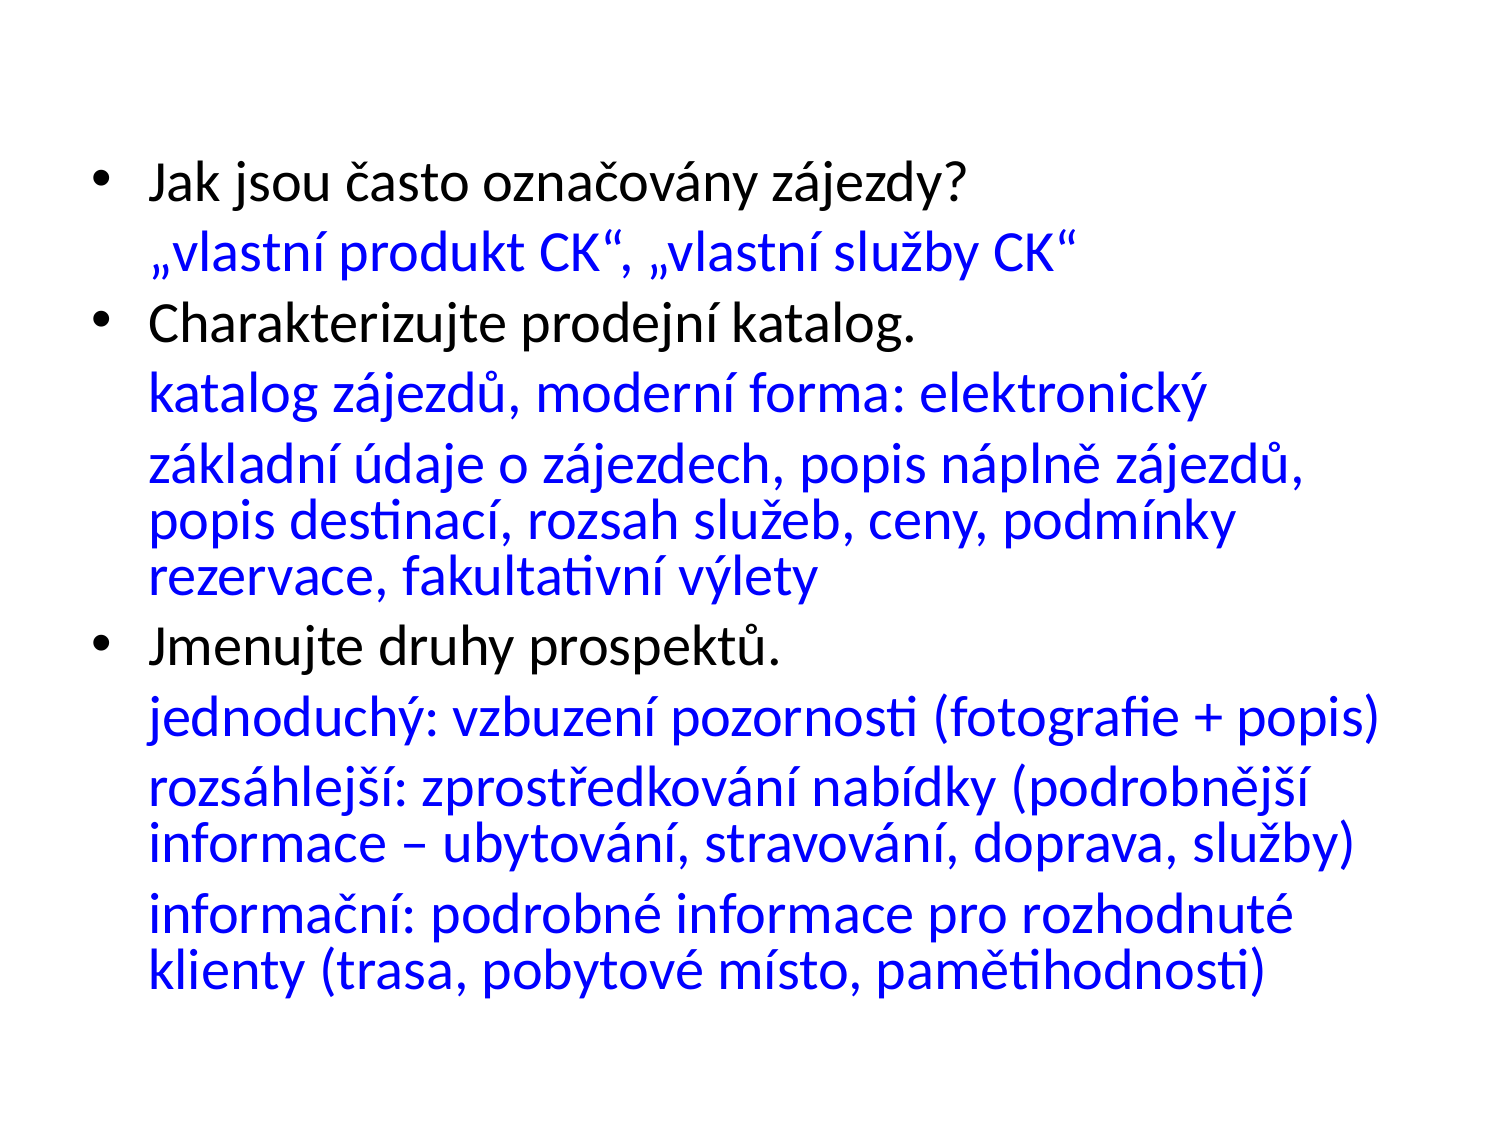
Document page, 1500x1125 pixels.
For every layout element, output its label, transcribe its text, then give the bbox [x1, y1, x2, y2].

list Jak jsou často označovány zájezdy? „vlastní produkt CK“, „vlastní služby CK“ Charakterizujte prodejní katalog. katalog zájezdů, moderní forma: elektronický základní údaje o zájezdech, popis náplně zájezdů, popis destinací, rozsah služeb, ceny, podmínky rezervace, fakultativní výlety Jmenujte druhy prospektů. jednoduchý: vzbuzení pozornosti (fotografie + popis) rozsáhlejší: zprostředkování nabídky (podrobnější informace – ubytování, stravování, doprava, služby) informační: podrobné informace pro rozhodnuté klienty (trasa, pobytové místo, pamětihodnosti) [76, 148, 1427, 1079]
